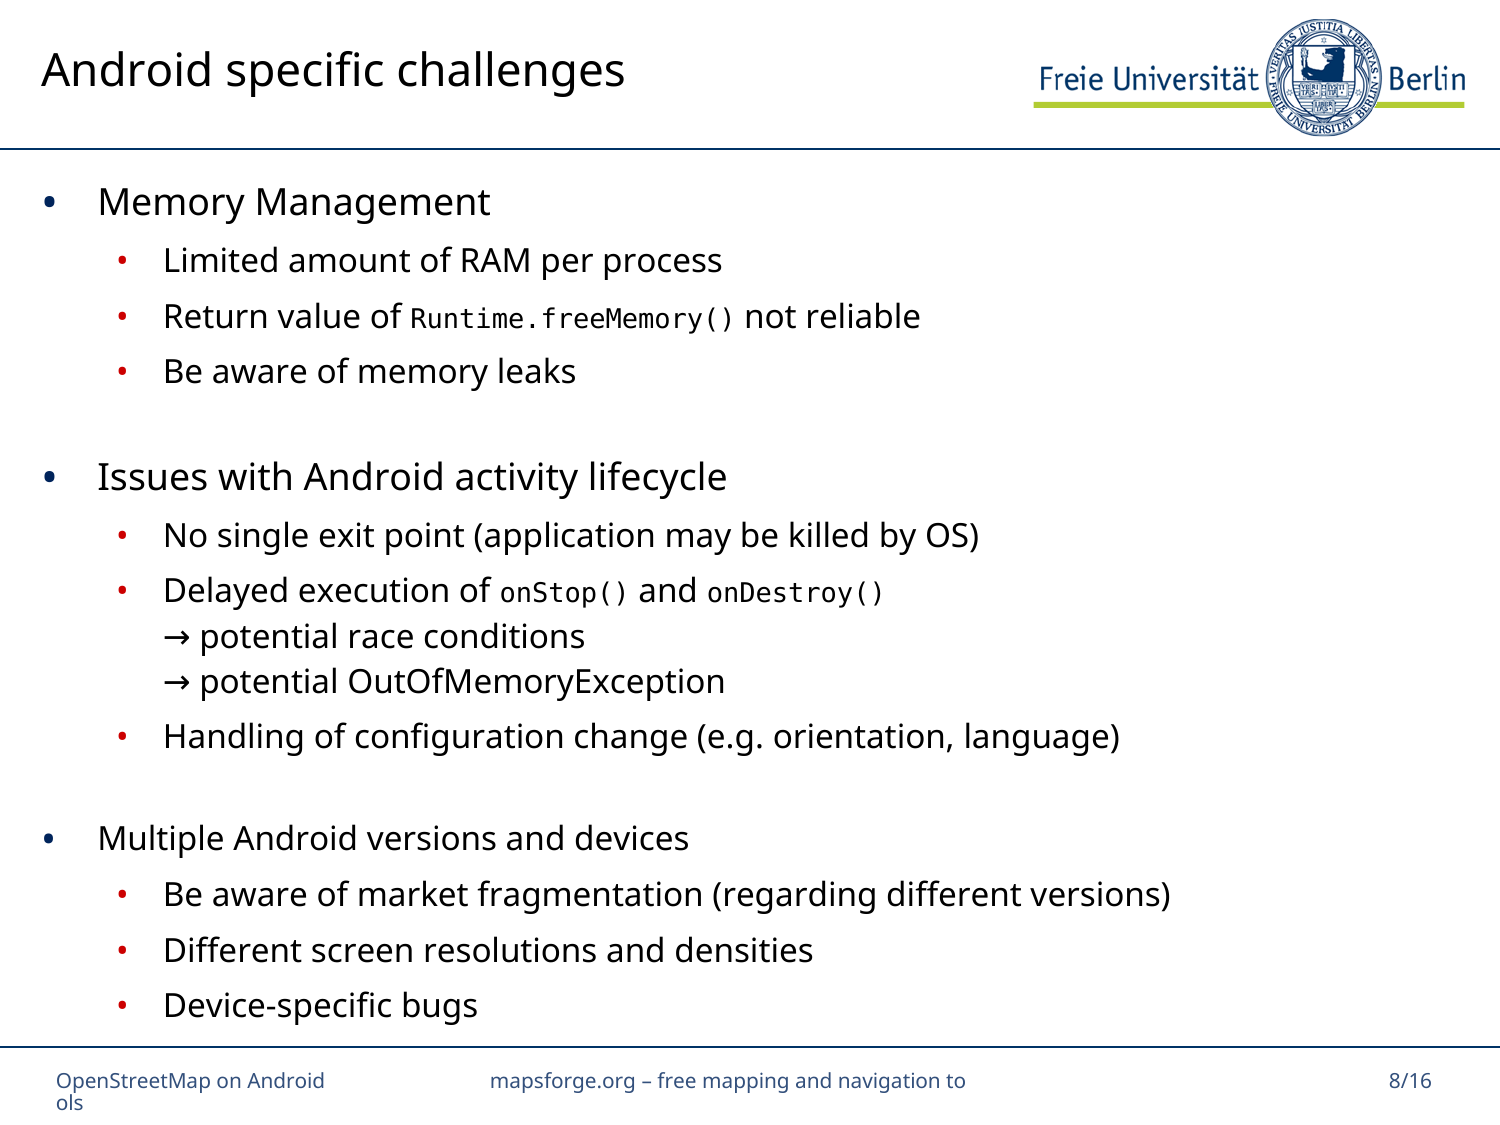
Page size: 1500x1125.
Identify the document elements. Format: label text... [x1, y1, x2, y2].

title Android specific challenges [41, 0, 1016, 138]
picture [1033, 19, 1470, 137]
list Memory Management Limited amount of RAM per process Return value of Runtime.freeMemory() not reliable Be aware of memory leaks Issues with Android activity lifecycle No single exit point (application may be killed by OS) Delayed execution of onStop() and onDestroy() → potential race conditions → potential OutOfMemoryException Handling of configuration change (e.g. orientation, language) Multiple Android versions and devices Be aware of market fragmentation (regarding different versions) Different screen resolutions and densities Device-specific bugs [41, 175, 1447, 951]
